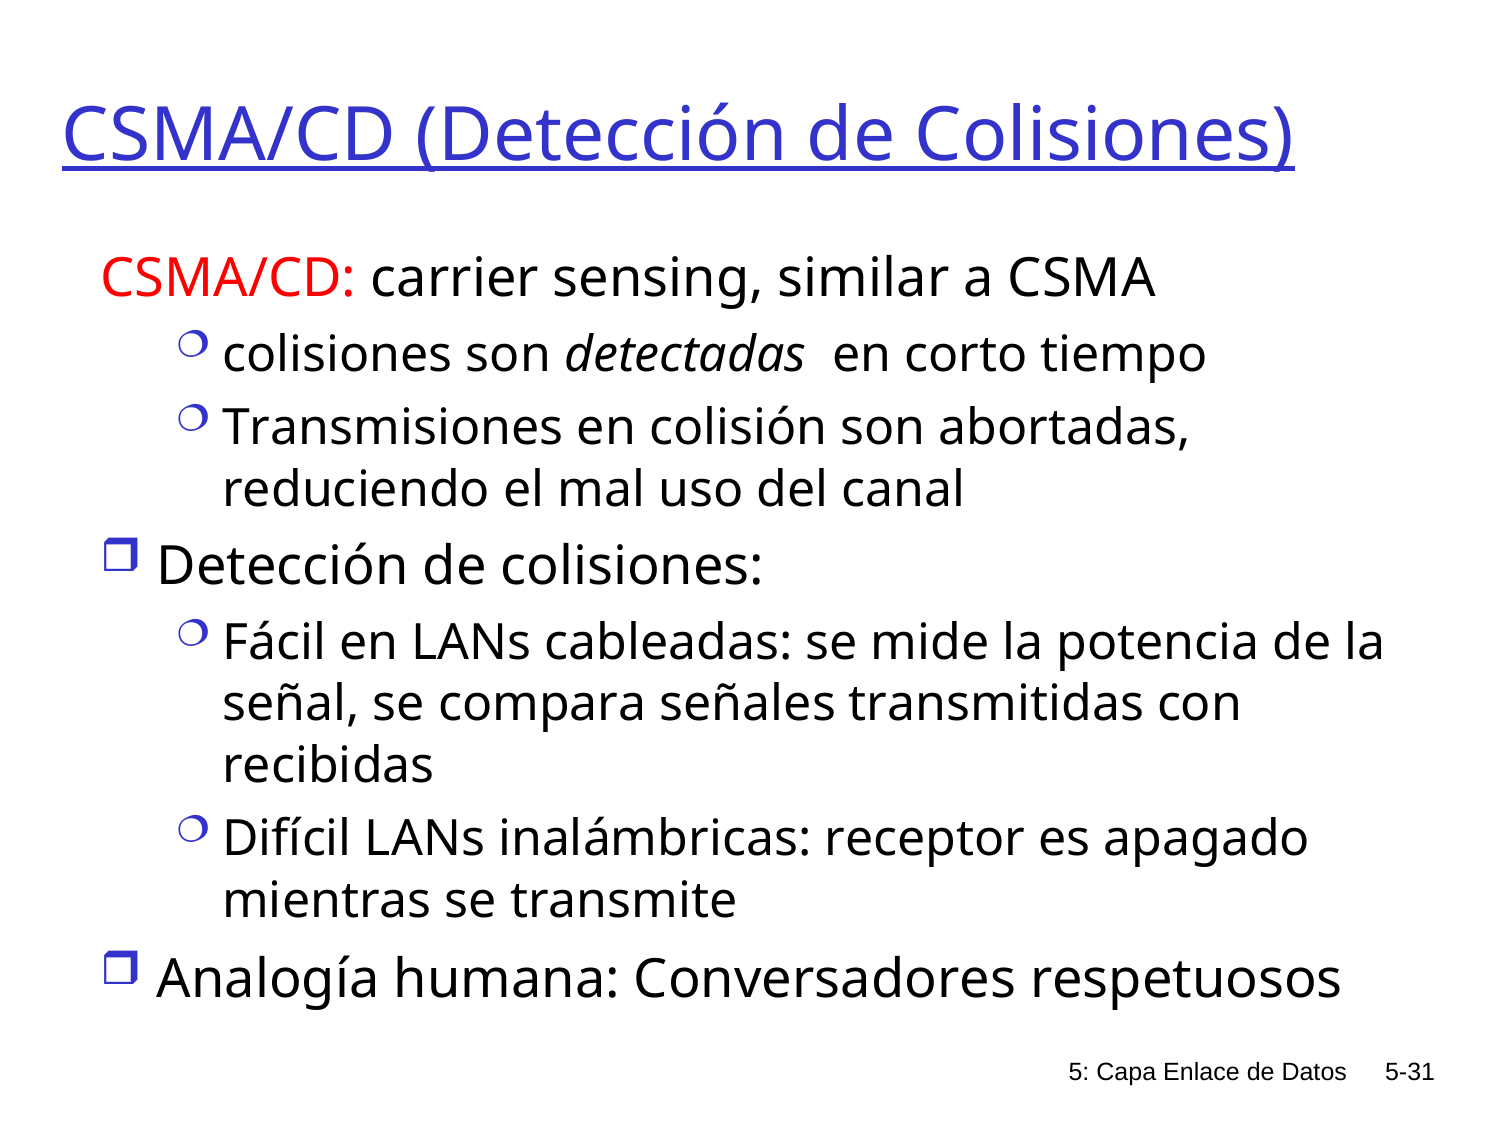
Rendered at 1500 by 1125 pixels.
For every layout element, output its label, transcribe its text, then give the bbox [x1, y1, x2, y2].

title CSMA/CD (Detección de Colisiones) [47, 37, 1363, 225]
list CSMA/CD: carrier sensing, similar a CSMA colisiones son detectadas en corto tiempo Transmisiones en colisión son abortadas, reduciendo el mal uso del canal Detección de colisiones: Fácil en LANs cableadas: se mide la potencia de la señal, se compara señales transmitidas con recibidas Difícil LANs inalámbricas: receptor es apagado mientras se transmite Analogía humana: Conversadores respetuosos [85, 235, 1442, 998]
